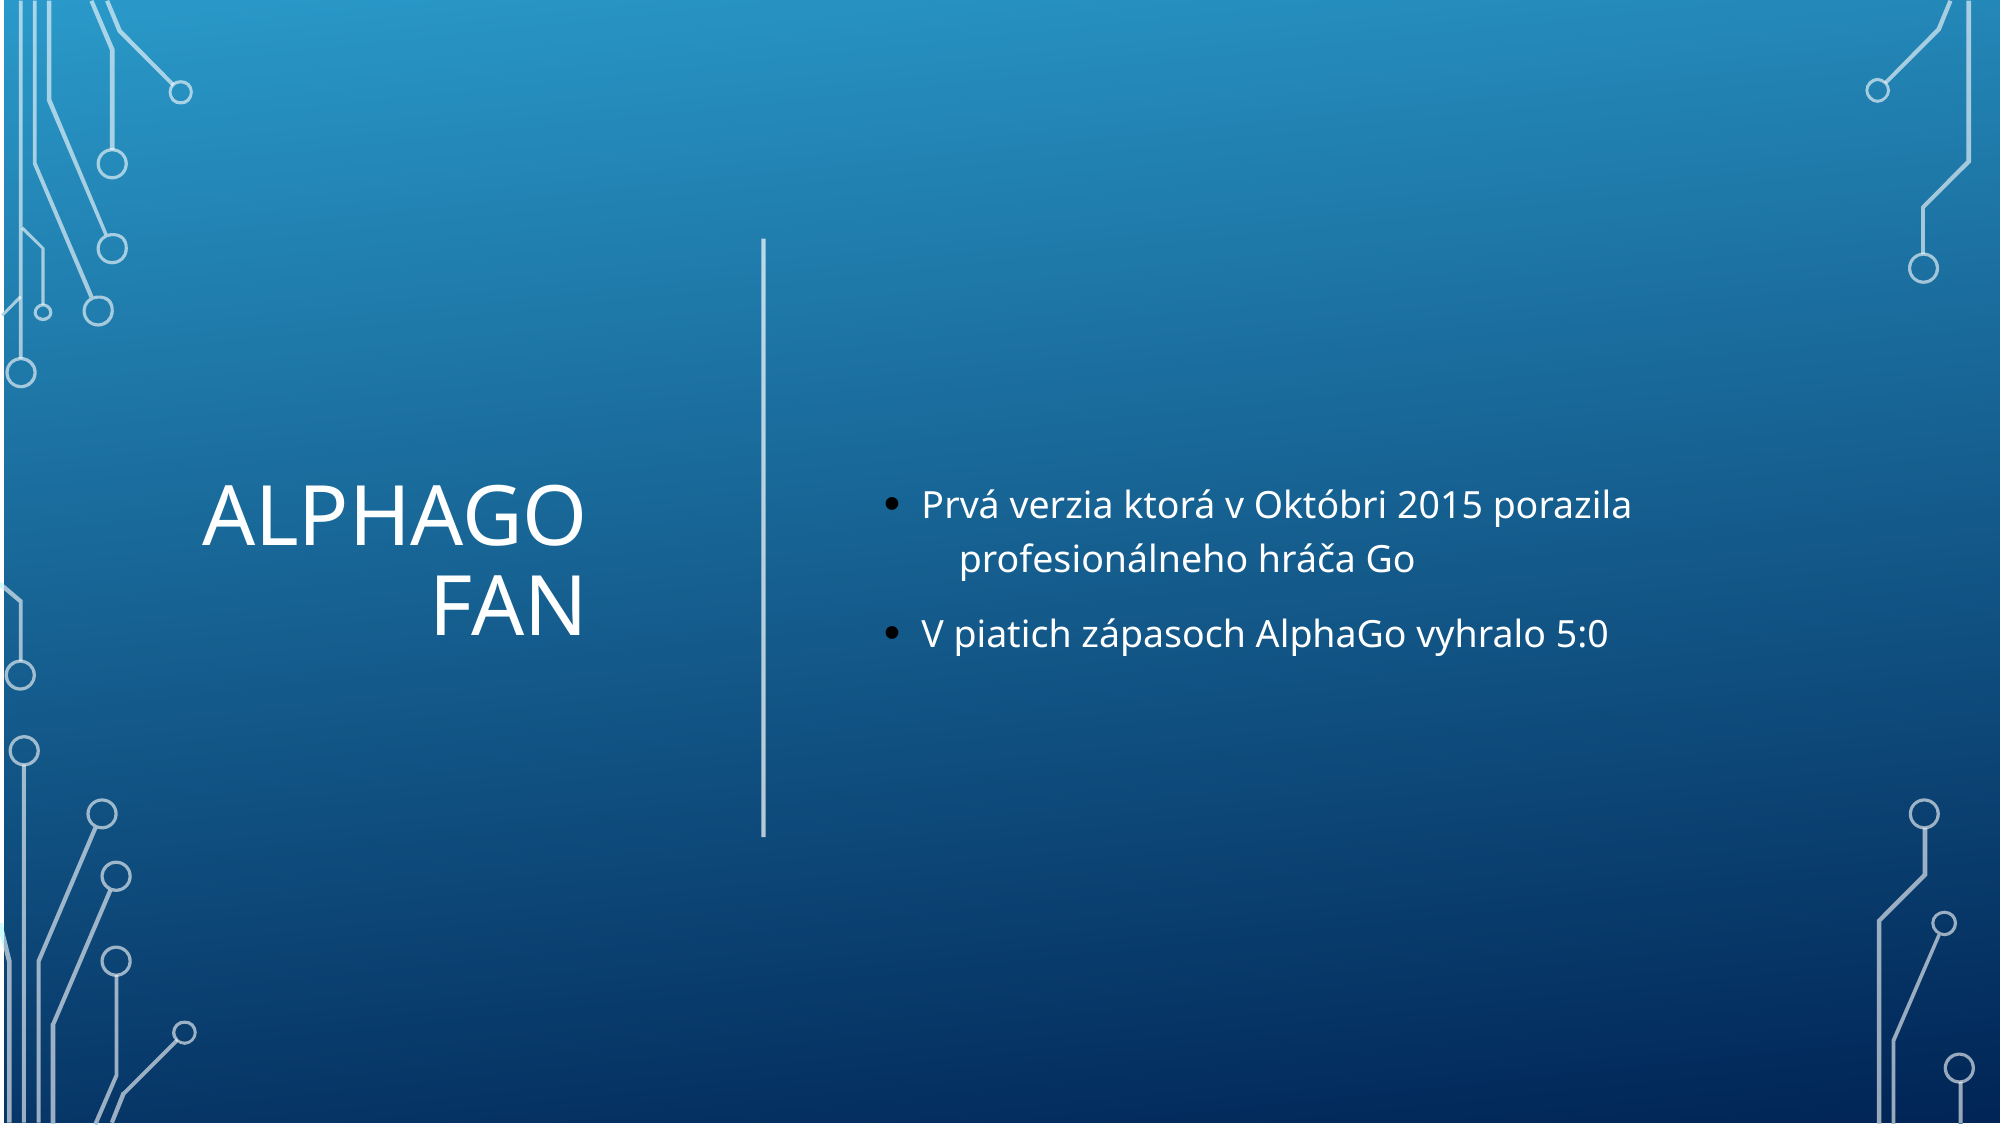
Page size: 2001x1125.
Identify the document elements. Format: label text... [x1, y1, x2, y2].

list Prvá verzia ktorá v Októbri 2015 porazila profesionálneho hráča Go V piatich zápasoch AlphaGo vyhralo 5:0 [869, 177, 1813, 950]
title AlphaGo Fan [187, 177, 658, 950]
text_box [0, 0, 2000, 1125]
